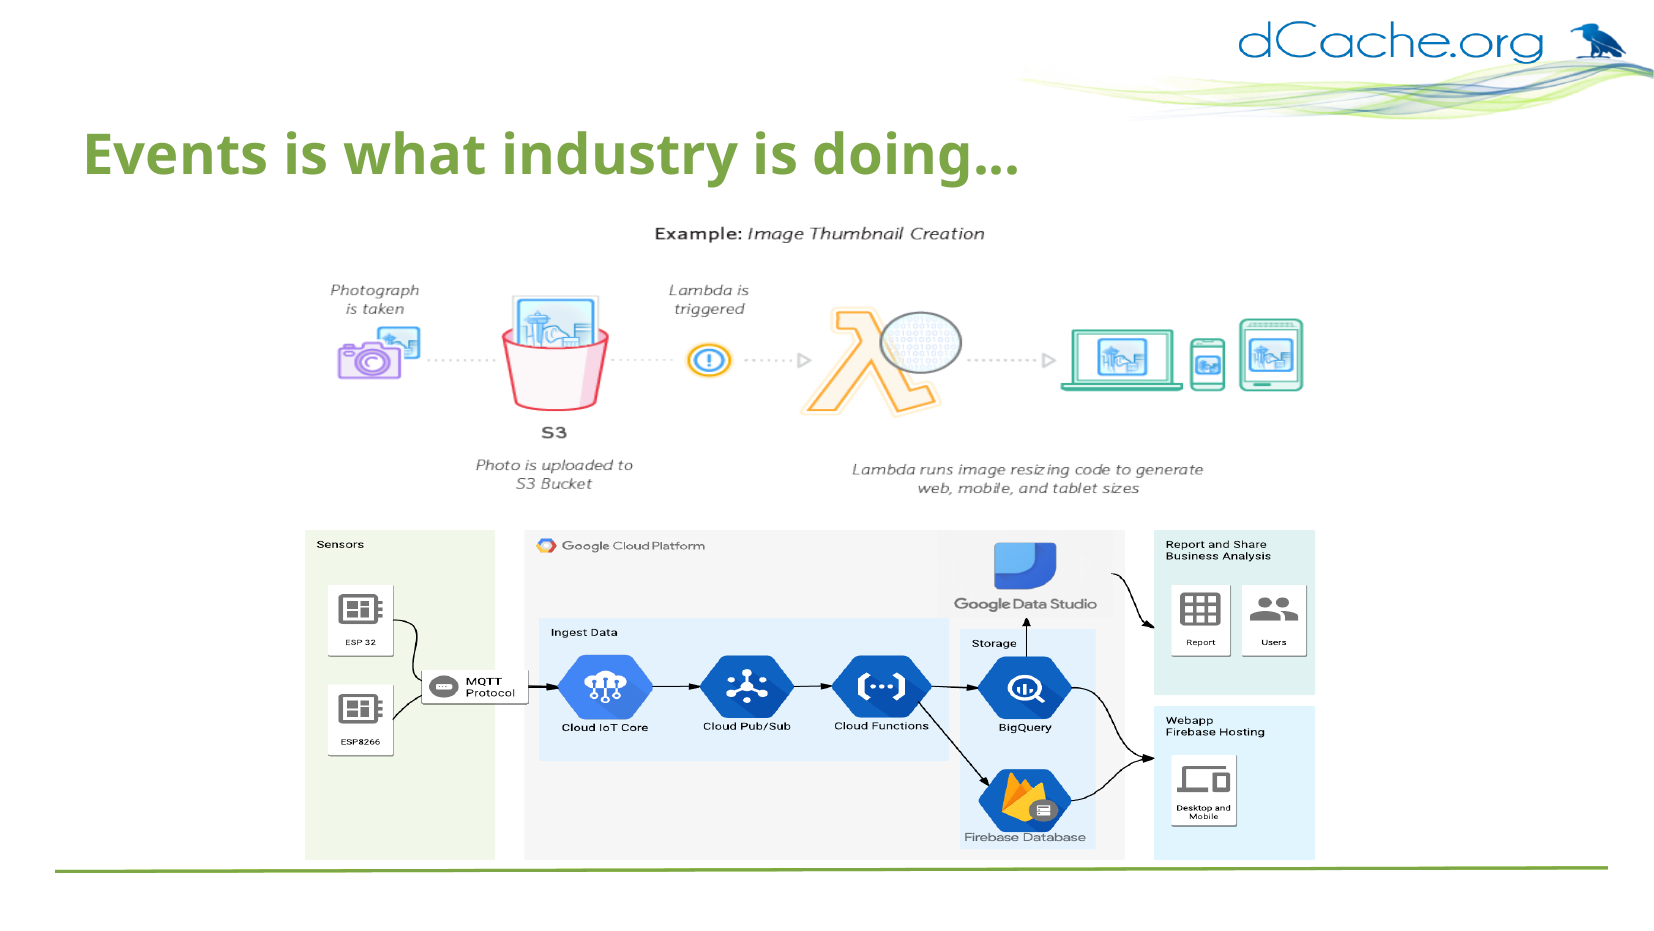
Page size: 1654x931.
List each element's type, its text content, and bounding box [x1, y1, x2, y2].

picture [303, 528, 1319, 864]
title Events is what industry is doing... [82, 116, 1605, 189]
picture [956, 12, 1654, 127]
picture [93, 197, 1547, 525]
